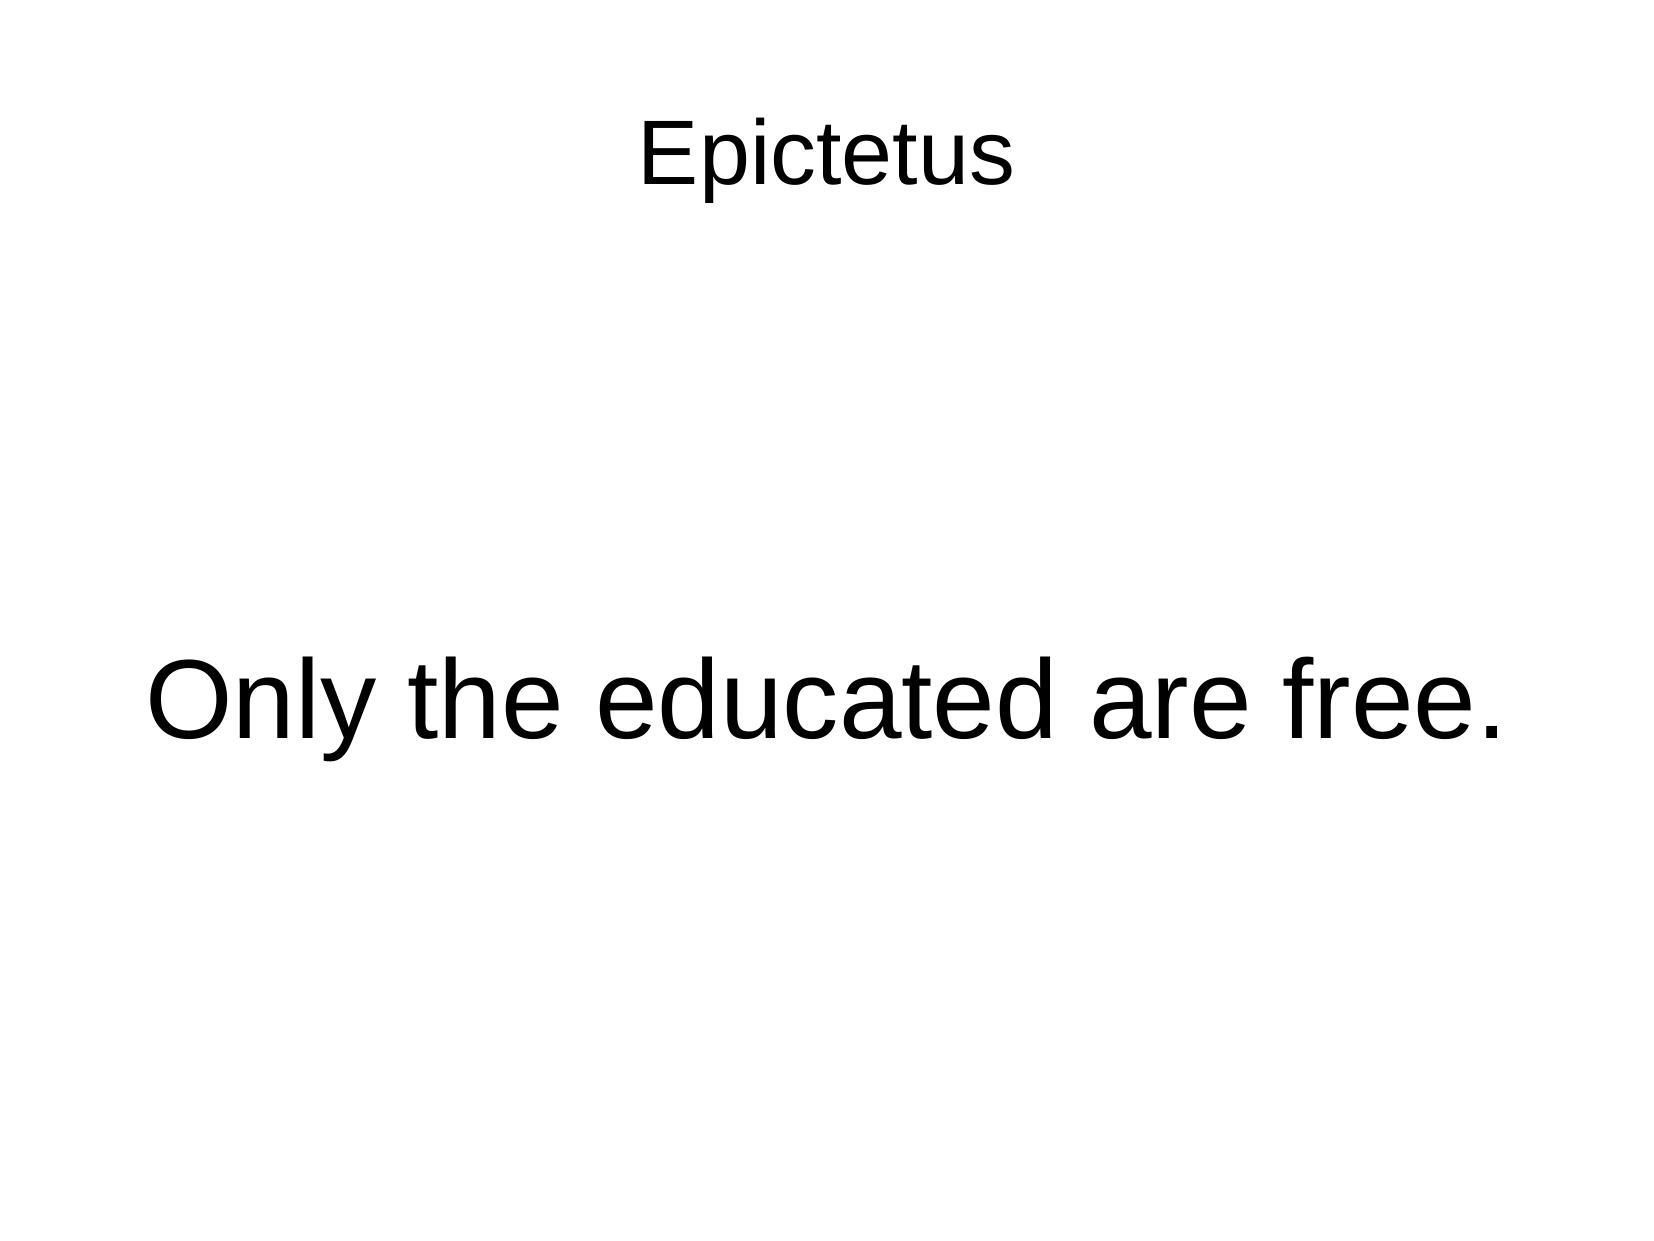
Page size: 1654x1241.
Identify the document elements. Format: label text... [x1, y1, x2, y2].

subtitle Only the educated are free. [82, 297, 1571, 1102]
title Epictetus [82, 56, 1571, 250]
